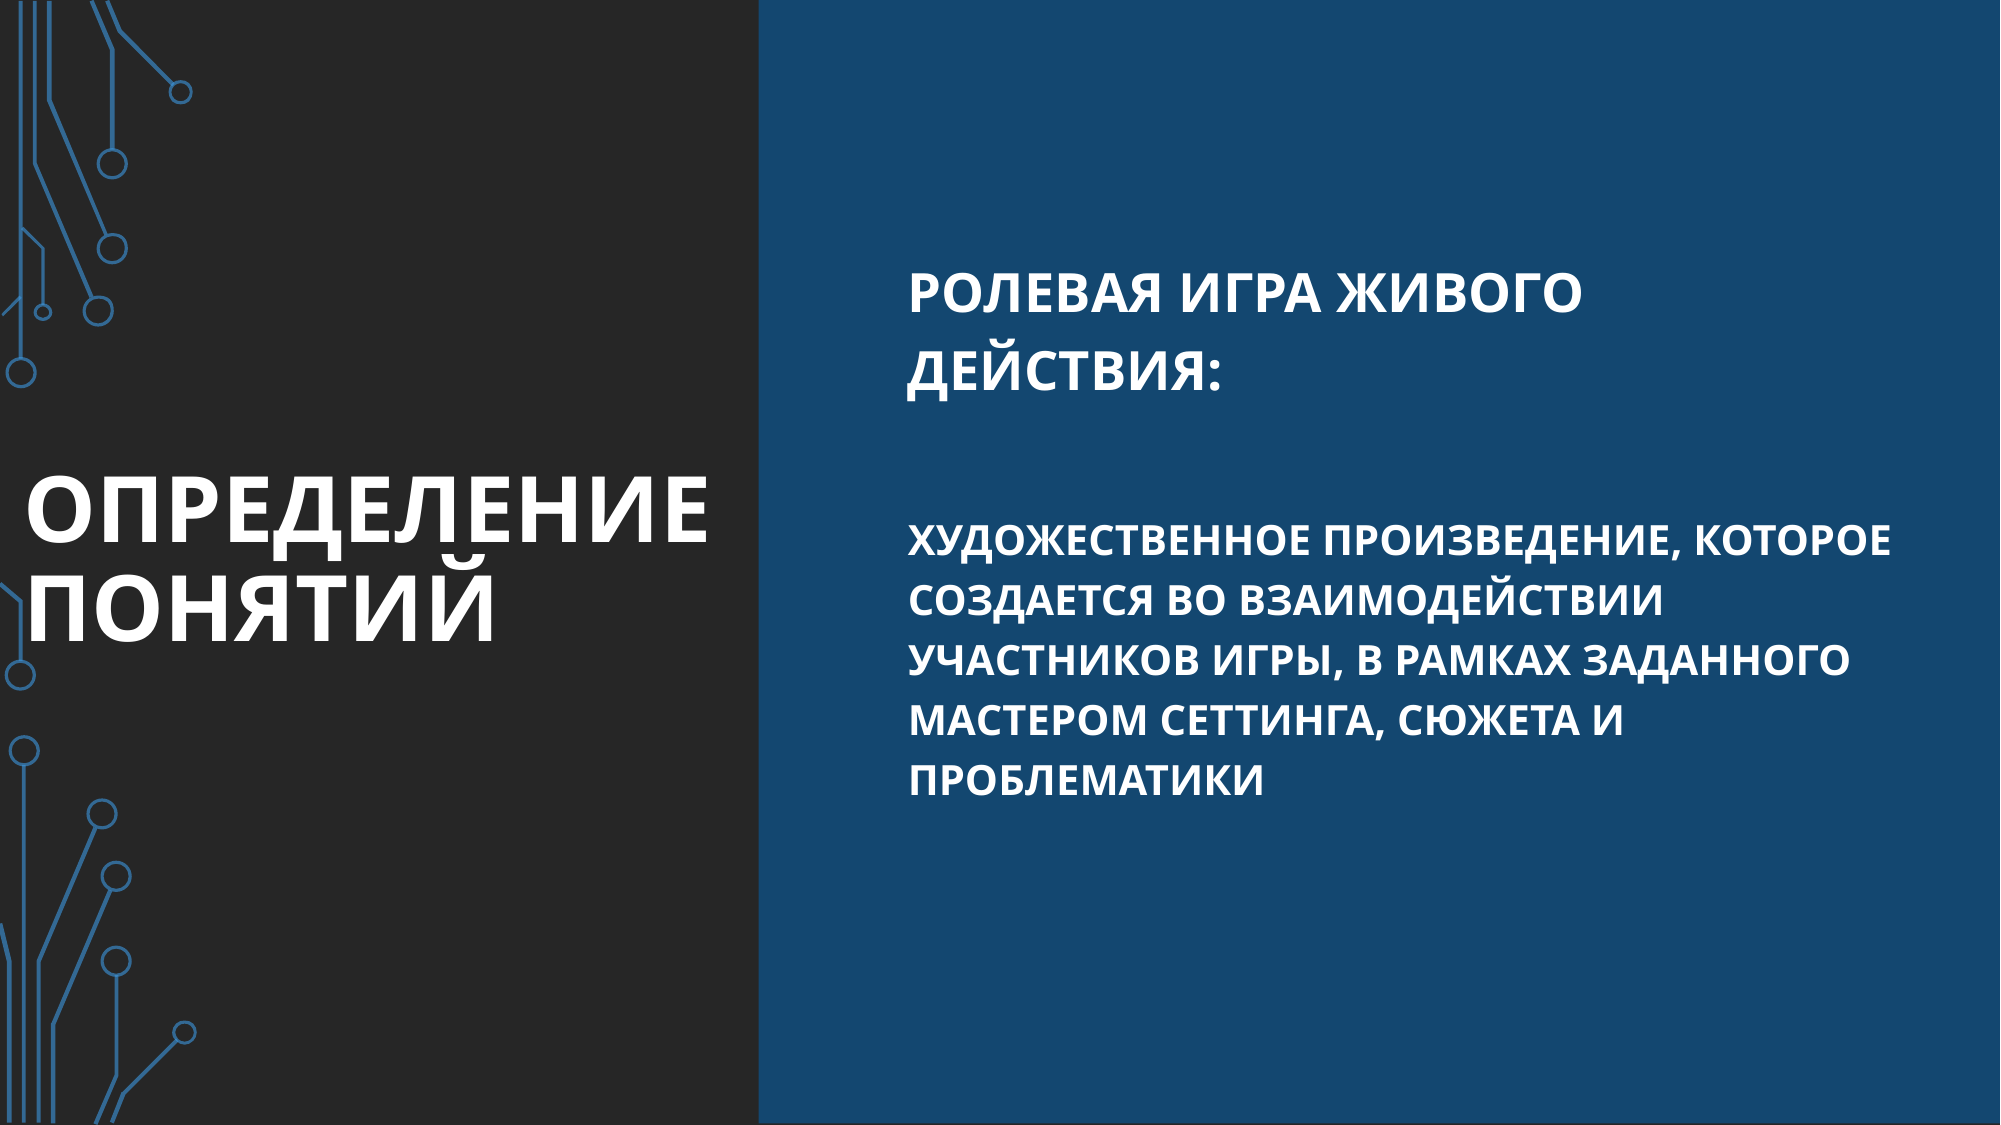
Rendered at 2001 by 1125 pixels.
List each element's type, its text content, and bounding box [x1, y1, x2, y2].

text_box [0, 0, 8, 1125]
text_box [758, 0, 2000, 1125]
subtitle Ролевая игра живого действия: Художественное произведение, которое создается во взаимодействии участников игры, в рамках заданного мастером сеттинга, сюжета и проблематики [855, 53, 1915, 1053]
title Определение понятий [8, 0, 759, 1125]
